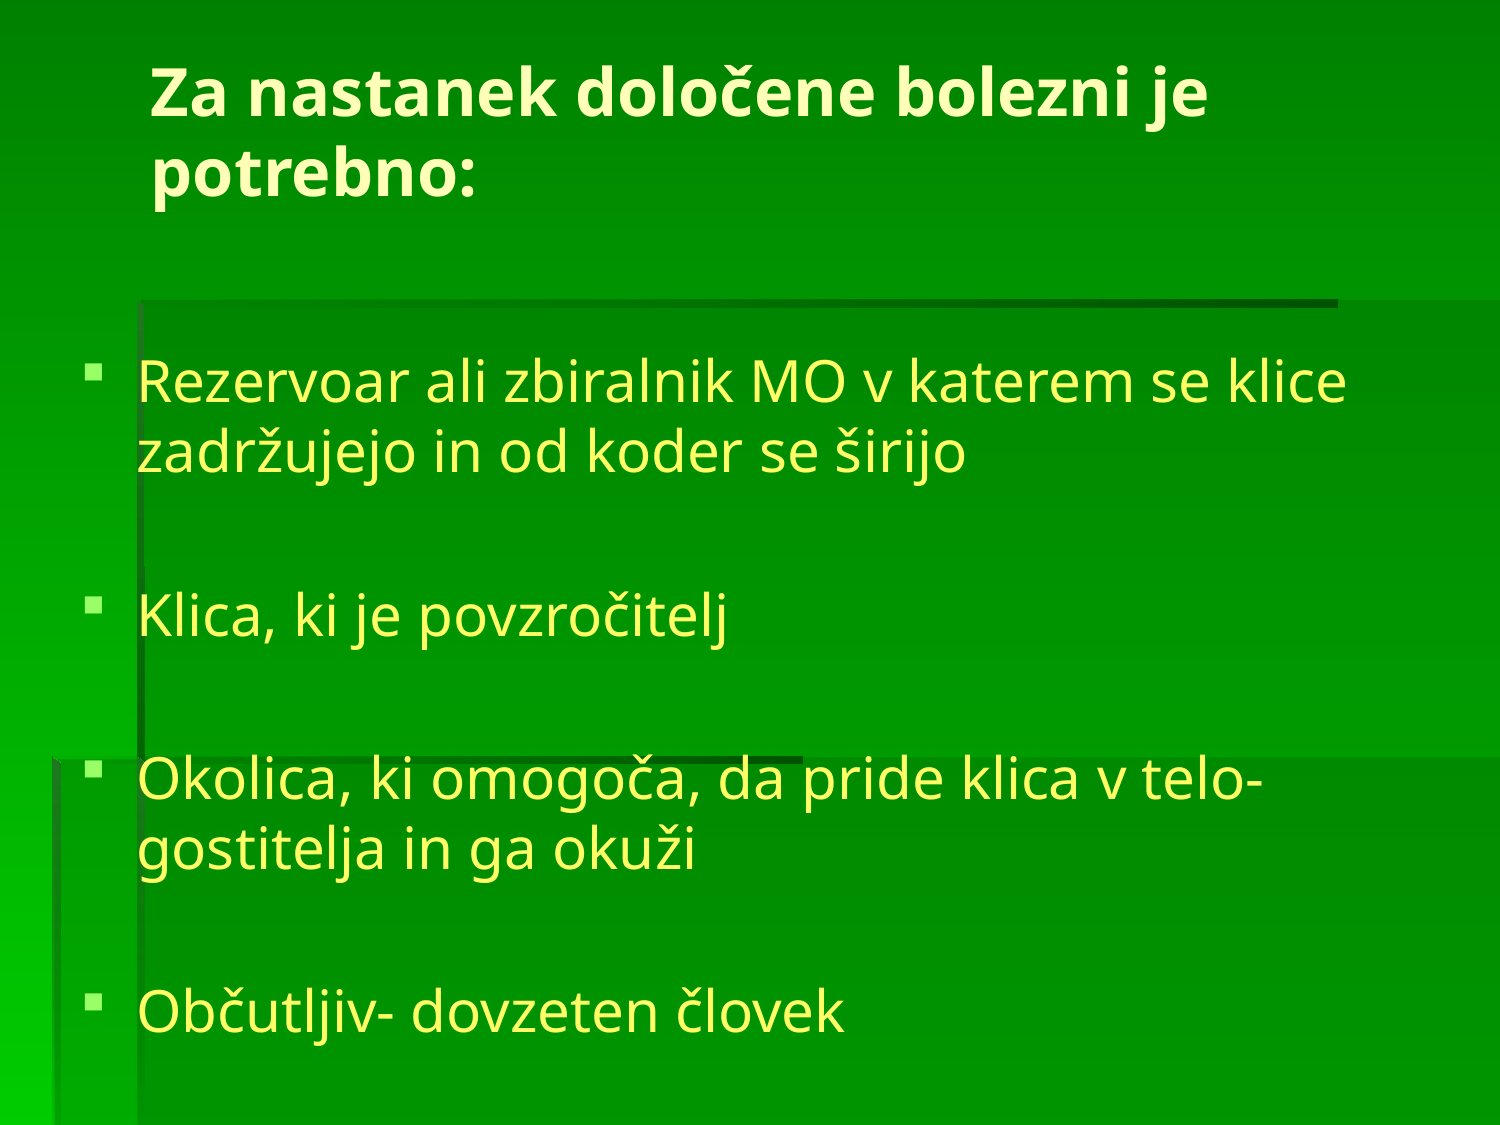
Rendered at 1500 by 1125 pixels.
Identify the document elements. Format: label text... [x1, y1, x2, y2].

title Za nastanek določene bolezni je potrebno: [135, 40, 1451, 220]
list Rezervoar ali zbiralnik MO v katerem se klice zadržujejo in od koder se širijo Klica, ki je povzročitelj Okolica, ki omogoča, da pride klica v telo- gostitelja in ga okuži Občutljiv- dovzeten človek [64, 255, 1414, 1071]
